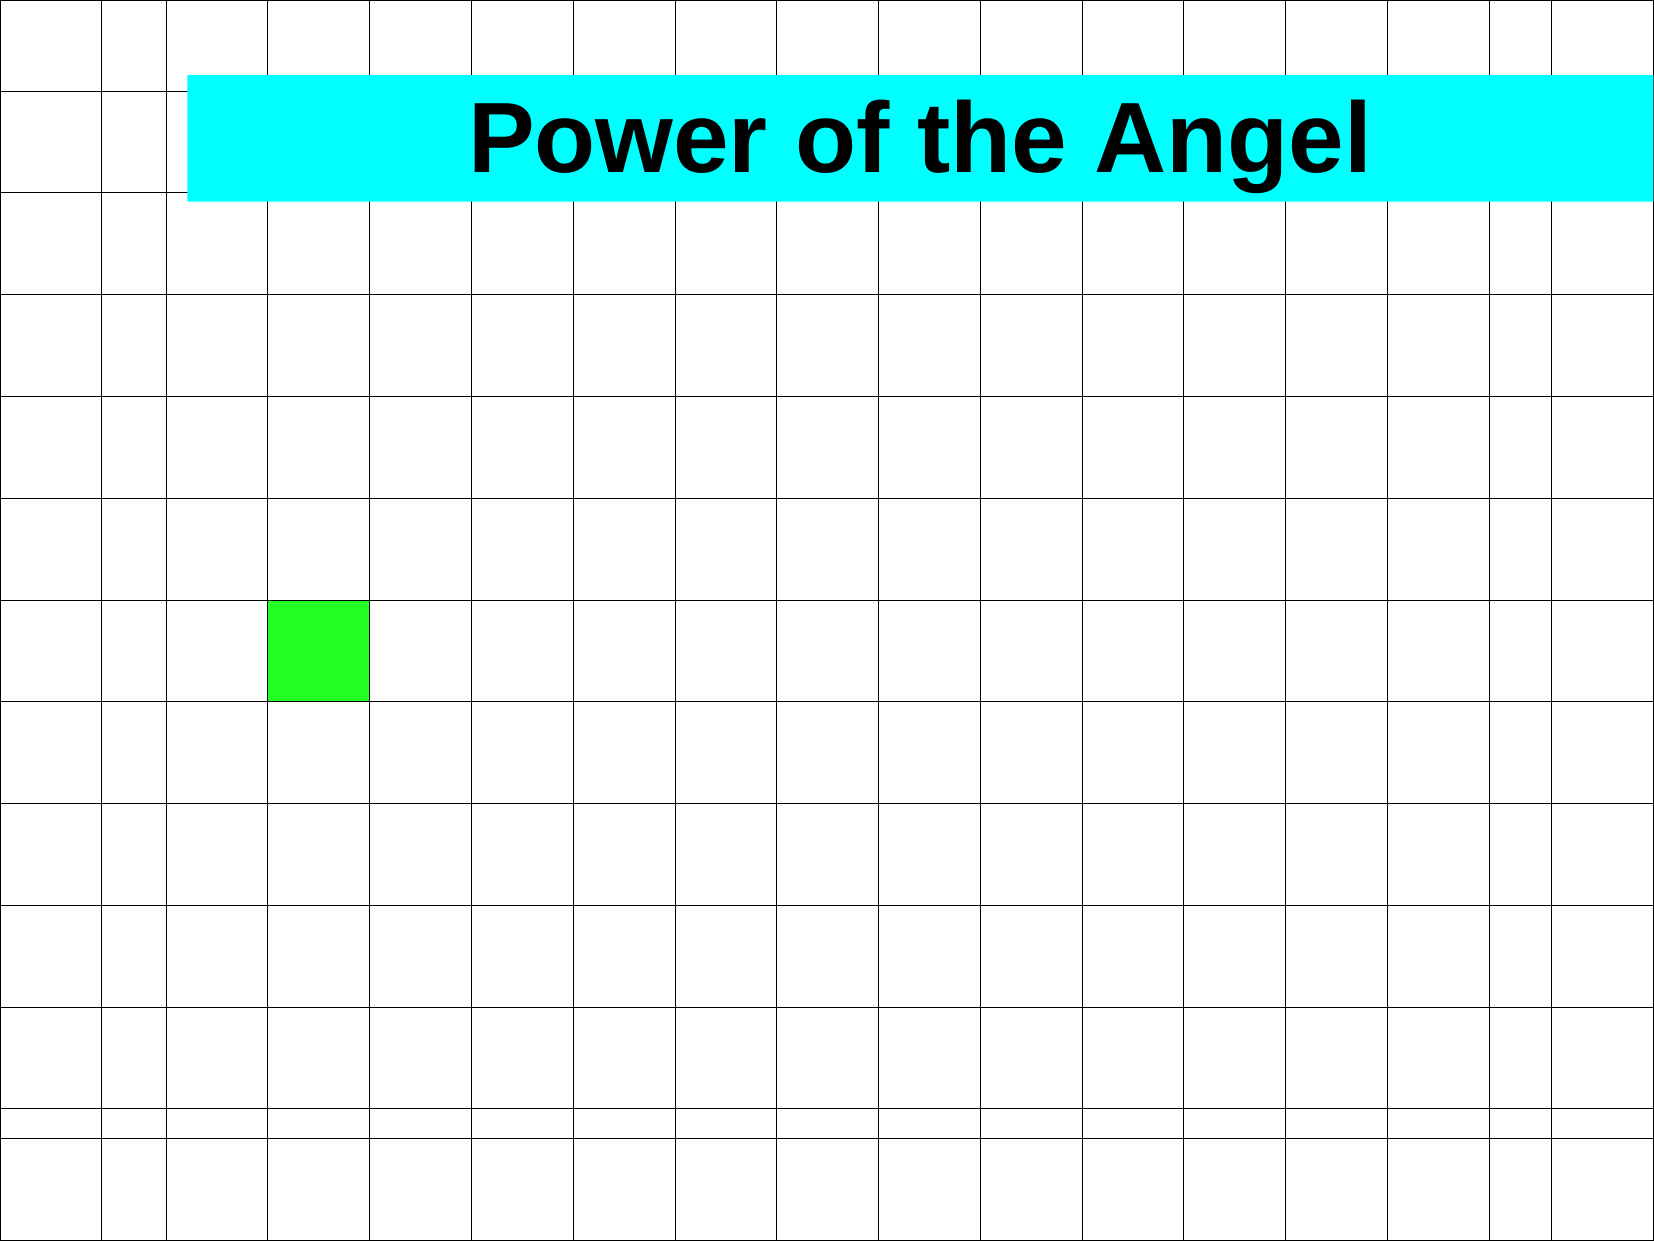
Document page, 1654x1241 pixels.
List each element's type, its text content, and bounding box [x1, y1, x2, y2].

text_box [0, 0, 1654, 1241]
text_box Power of the Angel [187, 75, 1654, 202]
